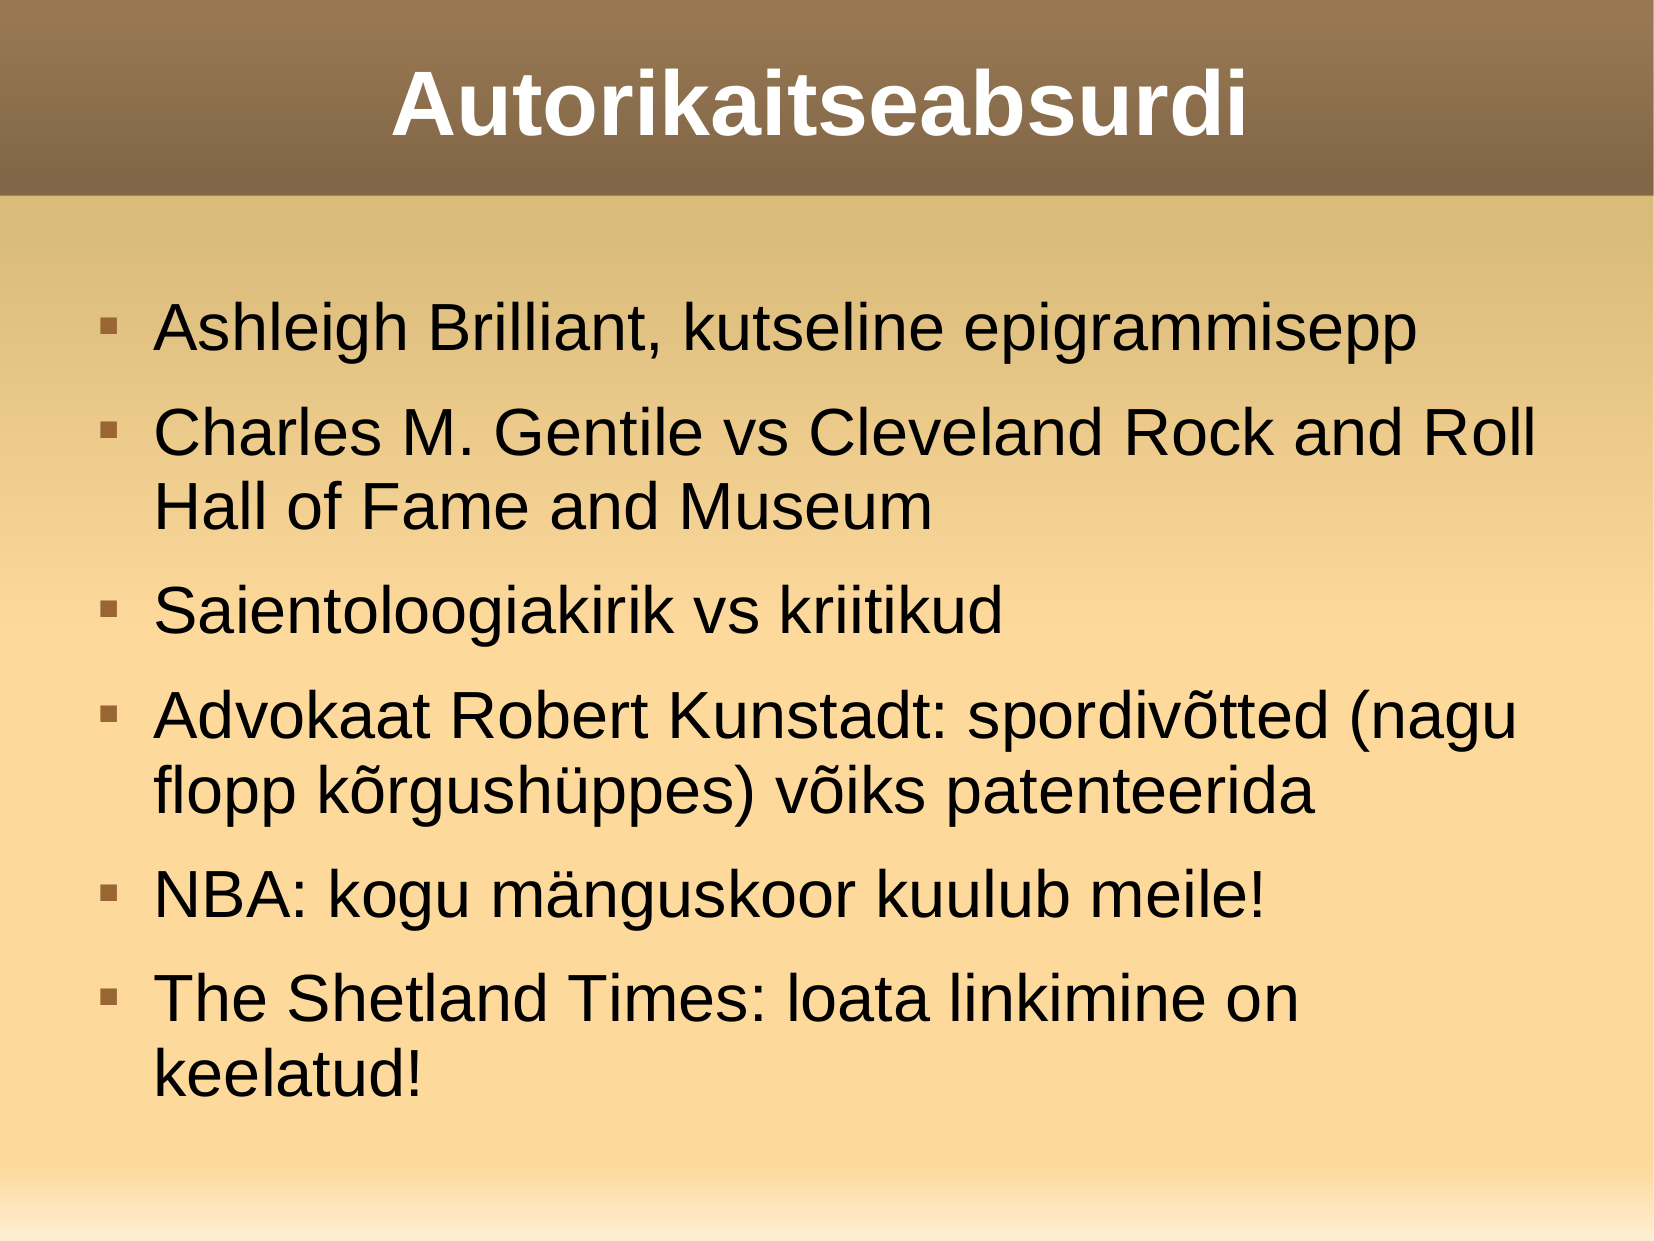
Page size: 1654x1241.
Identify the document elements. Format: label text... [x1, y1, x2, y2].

picture [0, 0, 1654, 1241]
title Autorikaitseabsurdi [76, 7, 1565, 200]
list Ashleigh Brilliant, kutseline epigrammisepp Charles M. Gentile vs Cleveland Rock and Roll Hall of Fame and Museum Saientoloogiakirik vs kriitikud Advokaat Robert Kunstadt: spordivõtted (nagu flopp kõrgushüppes) võiks patenteerida NBA: kogu mänguskoor kuulub meile! The Shetland Times: loata linkimine on keelatud! [82, 290, 1571, 1111]
